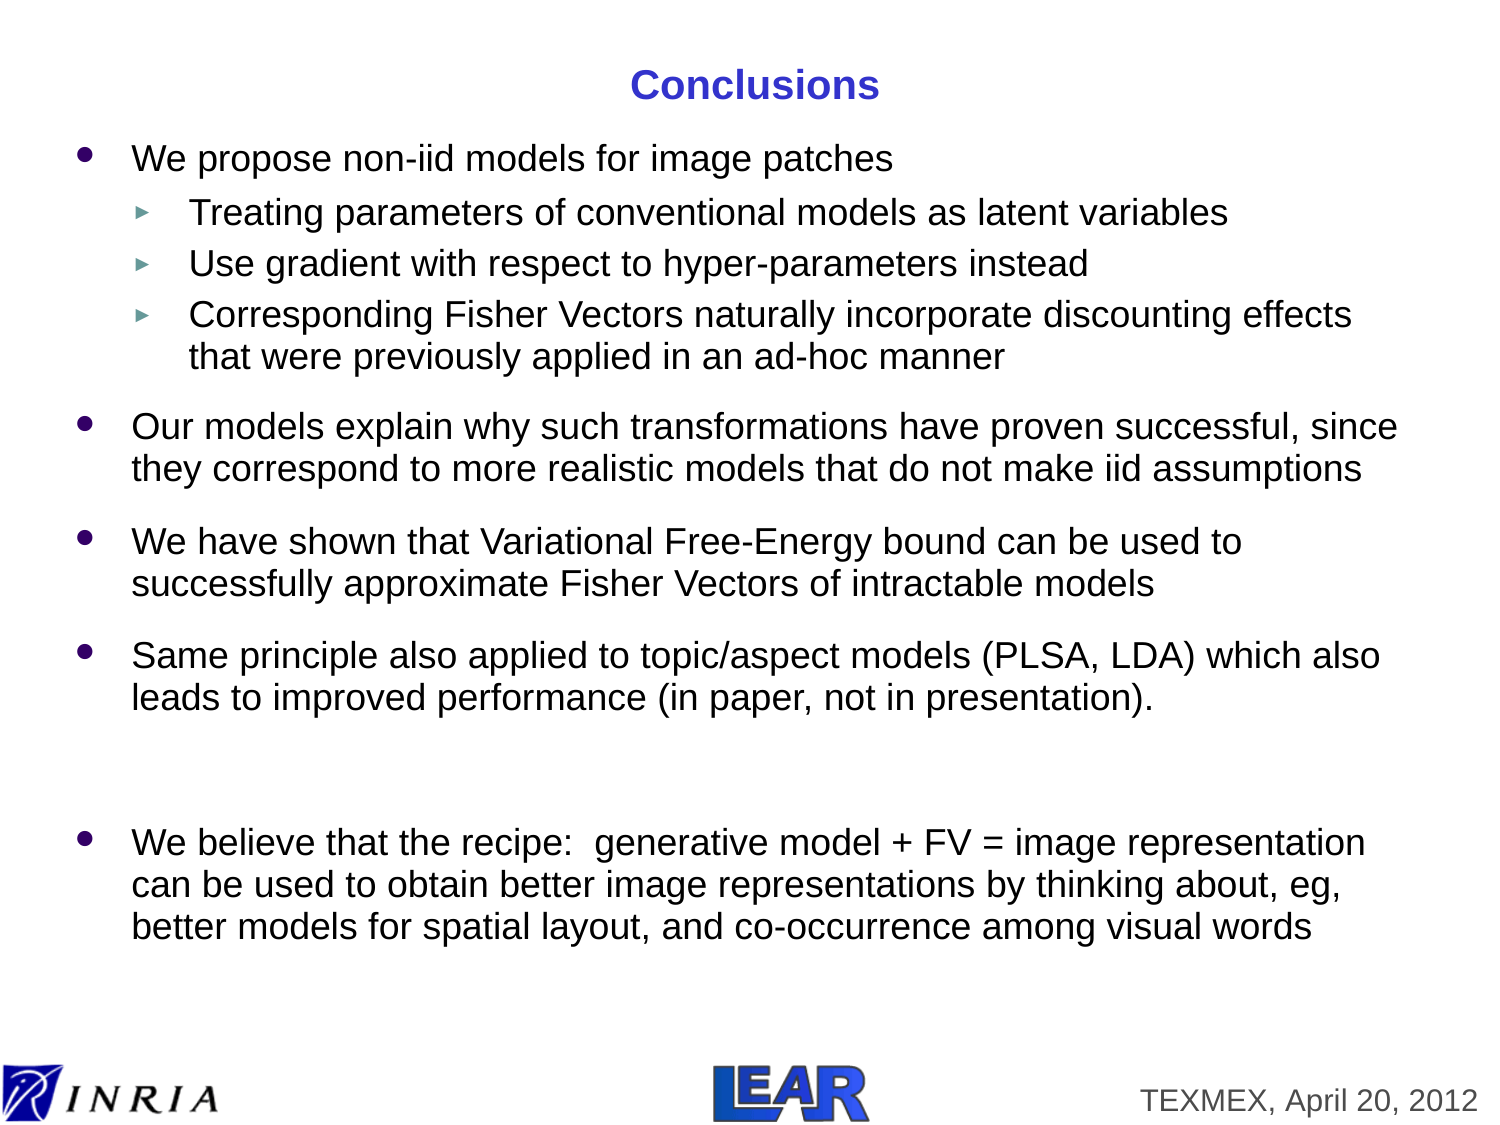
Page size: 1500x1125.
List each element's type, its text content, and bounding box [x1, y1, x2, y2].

list We propose non-iid models for image patches Treating parameters of conventional models as latent variables Use gradient with respect to hyper-parameters instead Corresponding Fisher Vectors naturally incorporate discounting effects that were previously applied in an ad-hoc manner Our models explain why such transformations have proven successful, since they correspond to more realistic models that do not make iid assumptions We have shown that Variational Free-Energy bound can be used to successfully approximate Fisher Vectors of intractable models Same principle also applied to topic/aspect models (PLSA, LDA) which also leads to improved performance (in paper, not in presentation). We believe that the recipe: generative model + FV = image representation can be used to obtain better image representations by thinking about, eg, better models for spatial layout, and co-occurrence among visual words [75, 137, 1425, 1020]
picture [0, 1050, 361, 1125]
picture [709, 1063, 872, 1124]
title Conclusions [51, 46, 1459, 123]
